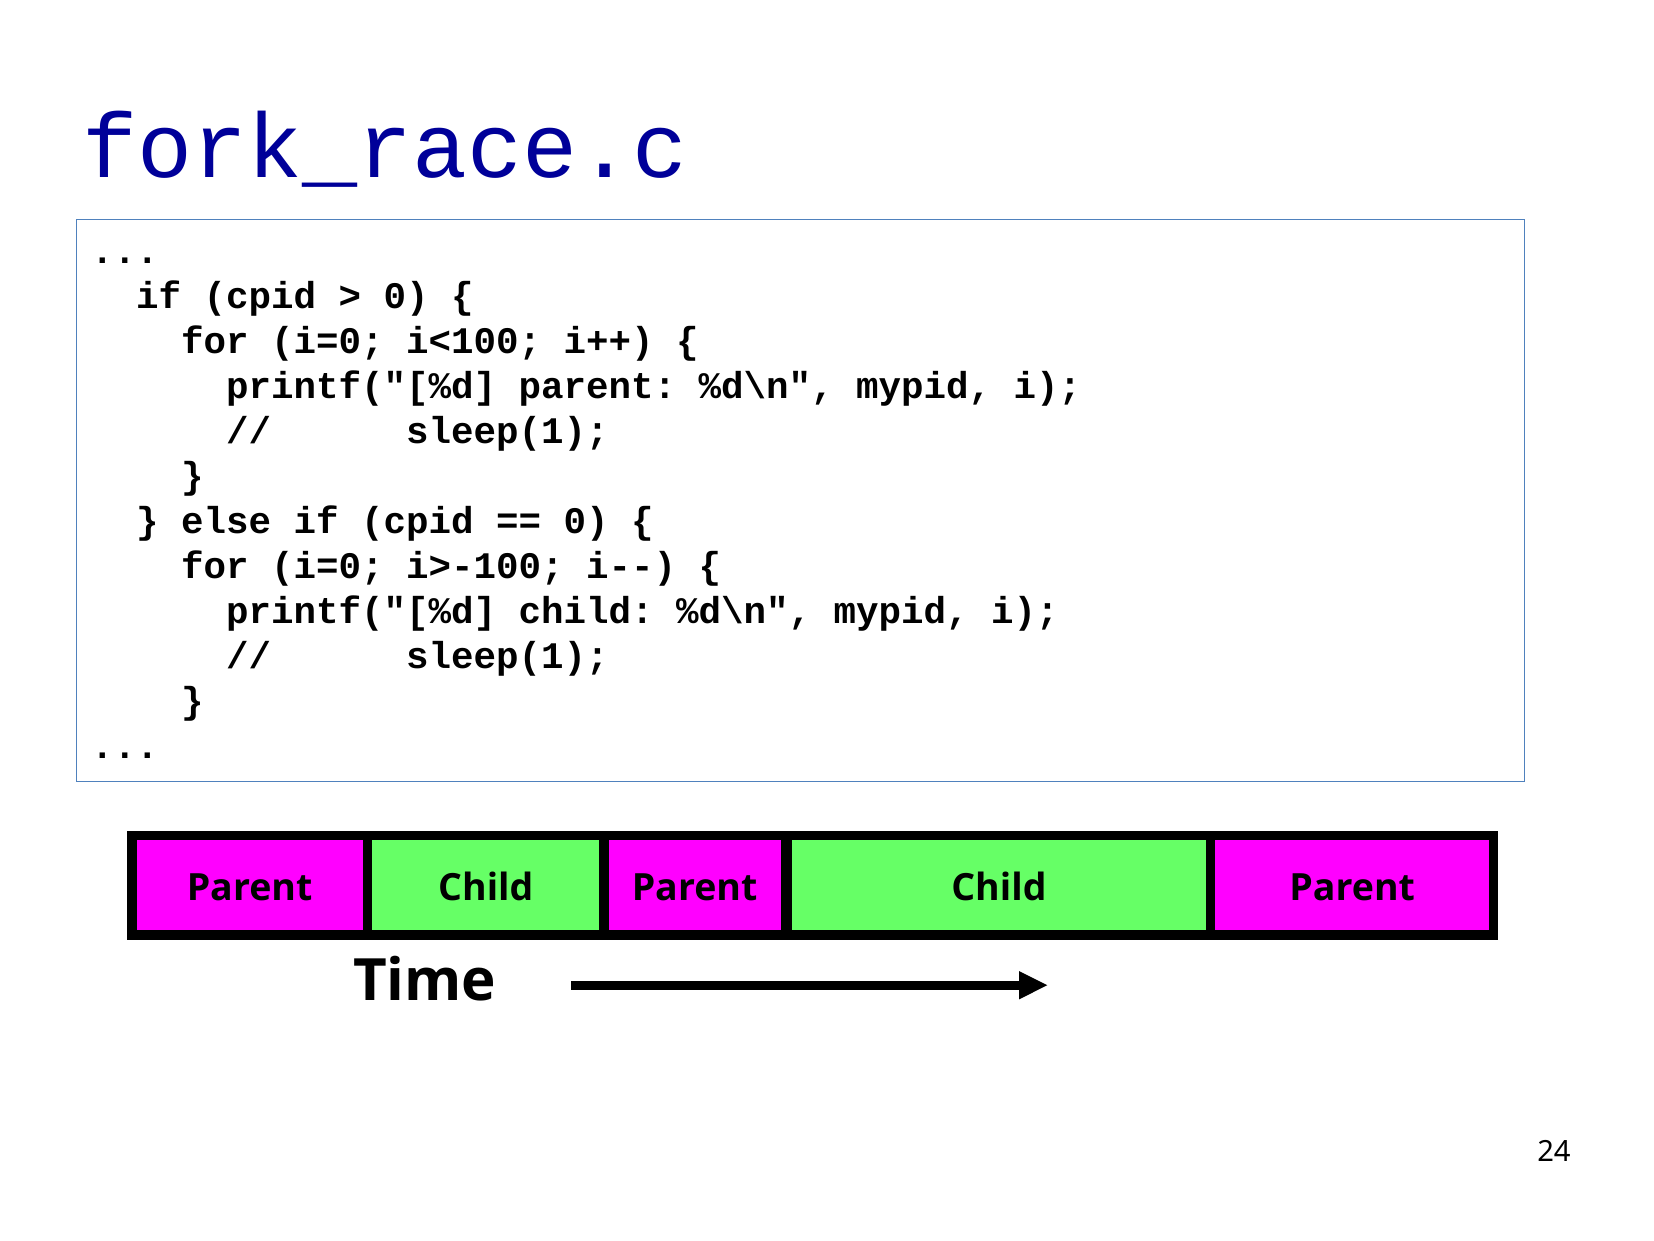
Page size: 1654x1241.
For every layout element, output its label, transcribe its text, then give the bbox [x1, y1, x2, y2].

text_box Parent [604, 835, 786, 936]
text_box Parent [1210, 835, 1494, 936]
text_box ... if (cpid > 0) { for (i=0; i<100; i++) { printf("[%d] parent: %d\n", mypid, i); // sleep(1); } } else if (cpid == 0) { for (i=0; i>-100; i--) { printf("[%d] child: %d\n", mypid, i); // sleep(1); } ... [76, 219, 1525, 782]
text_box Child [367, 835, 604, 936]
text_box Parent [132, 835, 367, 936]
text_box Time [338, 935, 527, 1021]
text_box Child [787, 835, 1210, 936]
title fork_race.c [82, 49, 1571, 257]
